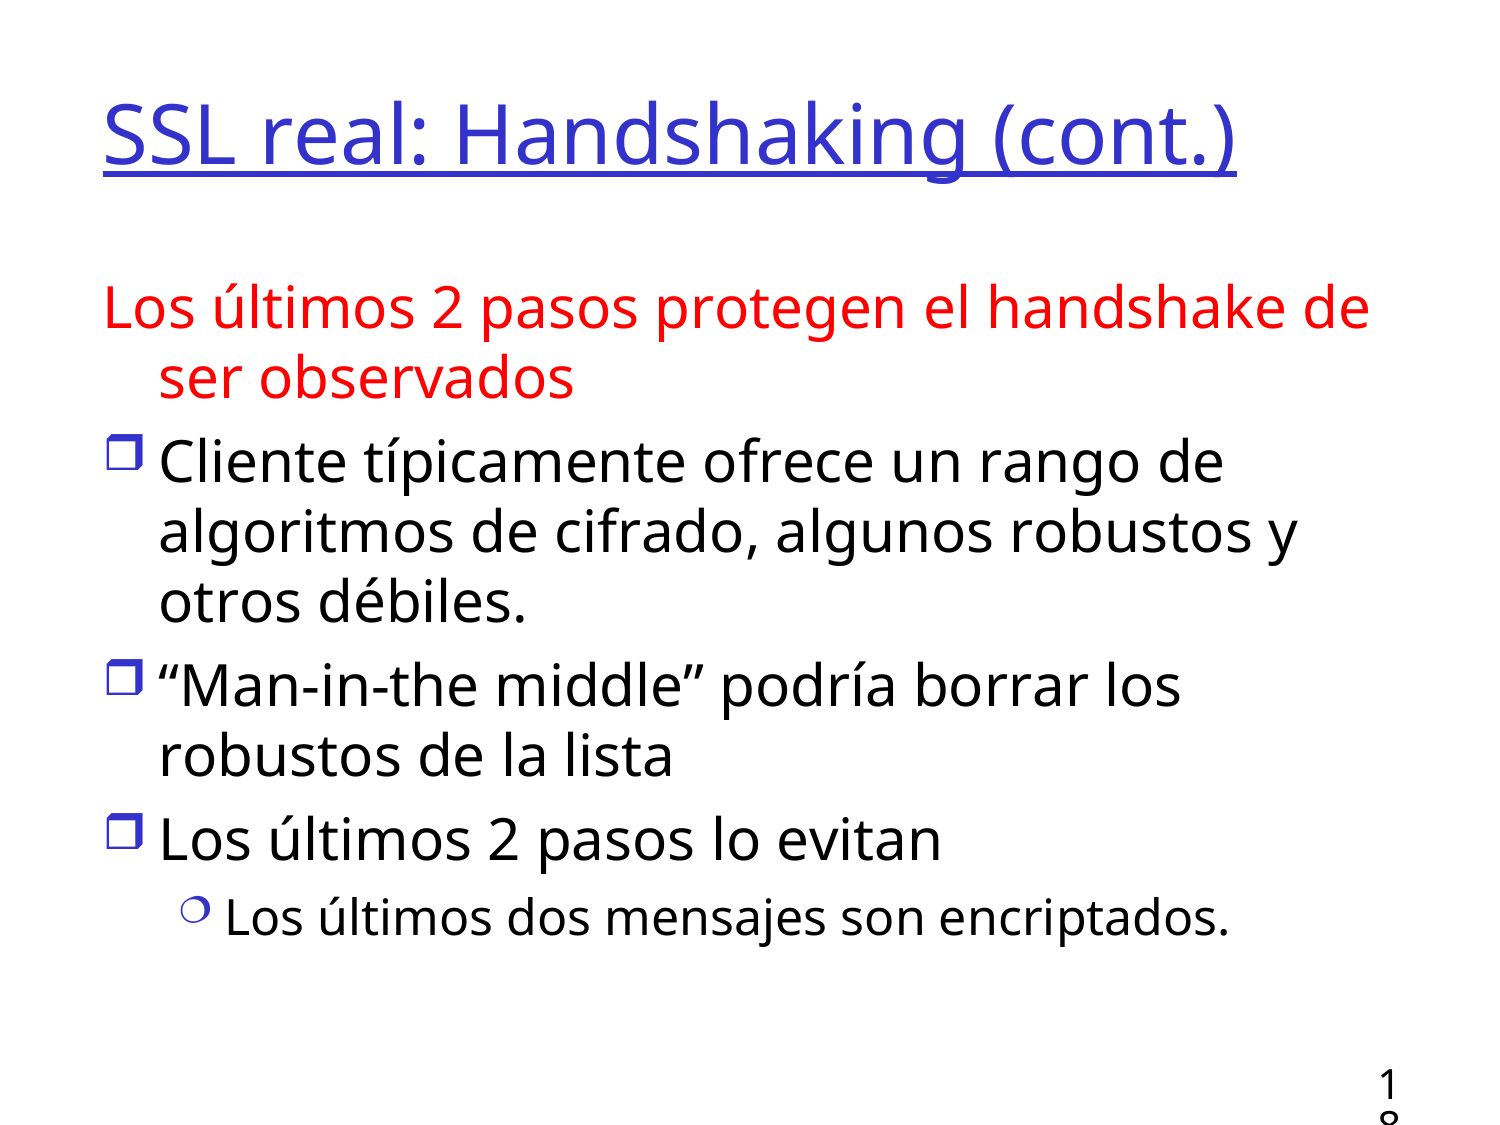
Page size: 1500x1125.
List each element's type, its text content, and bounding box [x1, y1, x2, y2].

list Los últimos 2 pasos protegen el handshake de ser observados Cliente típicamente ofrece un rango de algoritmos de cifrado, algunos robustos y otros débiles. “Man-in-the middle” podría borrar los robustos de la lista Los últimos 2 pasos lo evitan Los últimos dos mensajes son encriptados. [87, 262, 1450, 1026]
title SSL real: Handshaking (cont.) [87, 37, 1363, 225]
